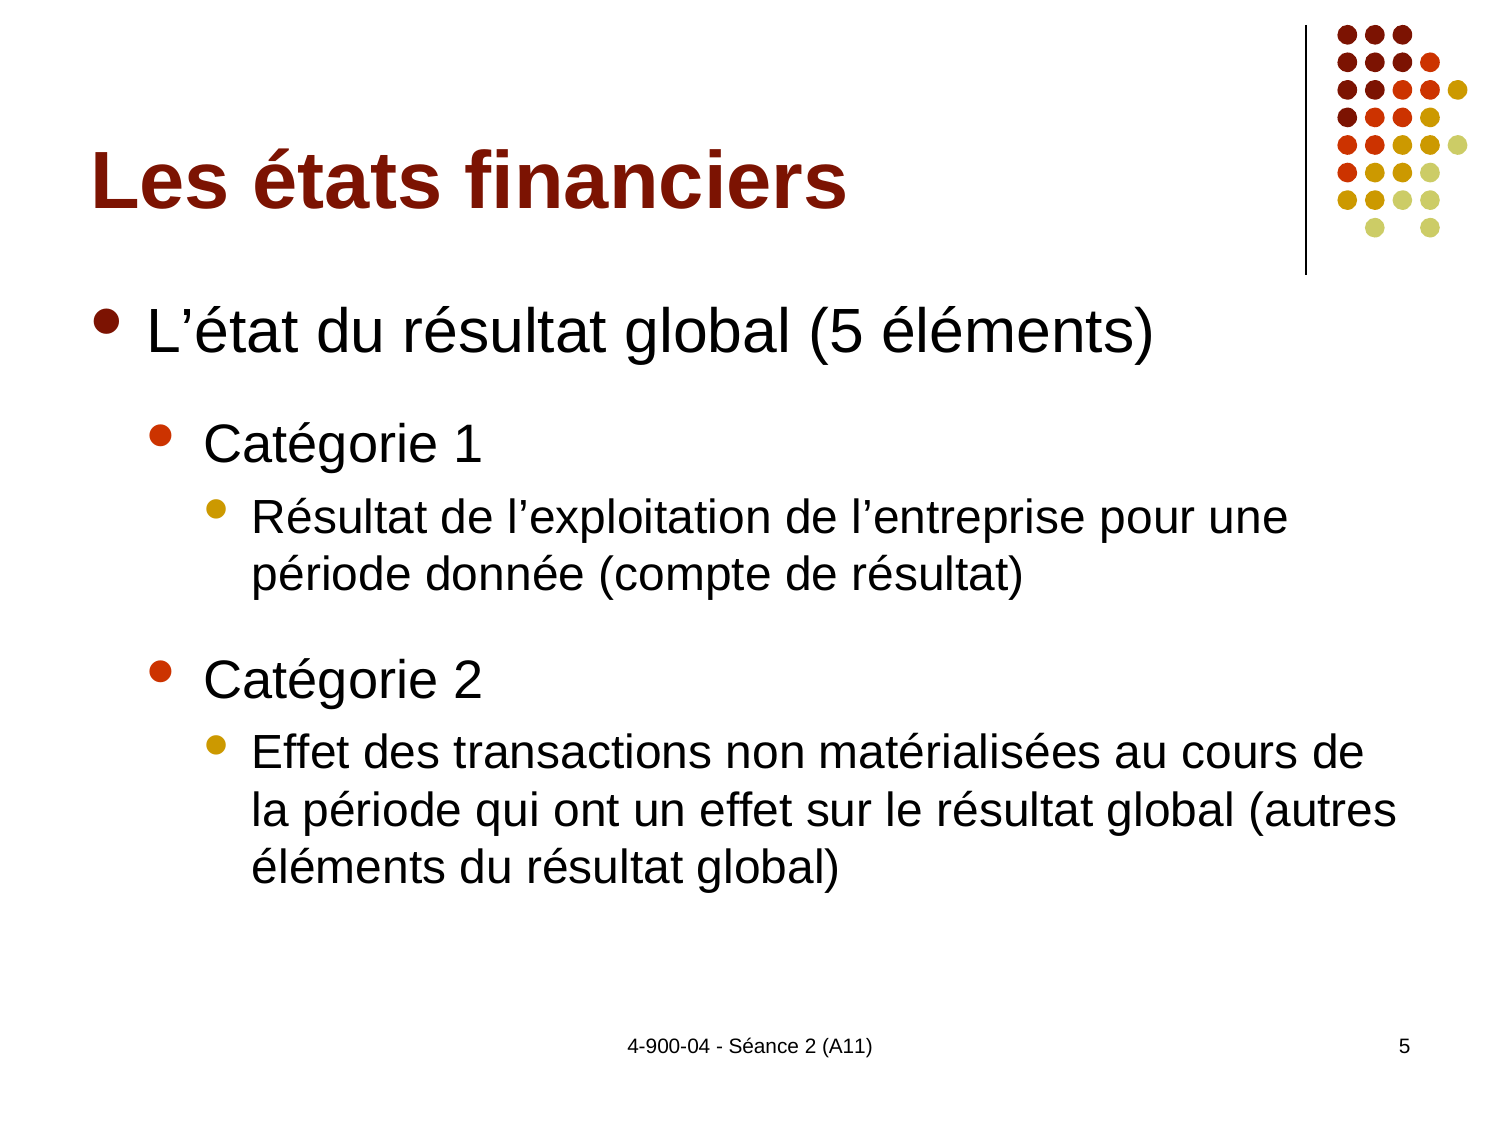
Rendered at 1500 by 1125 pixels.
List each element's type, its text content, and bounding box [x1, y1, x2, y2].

text_box 4-900-04 - Séance 2 (A11) [512, 1025, 988, 1101]
title Les états financiers [74, 20, 1313, 233]
list L’état du résultat global (5 éléments) Catégorie 1 Résultat de l’exploitation de l’entreprise pour une période donnée (compte de résultat) Catégorie 2 Effet des transactions non matérialisées au cours de la période qui ont un effet sur le résultat global (autres éléments du résultat global) [75, 282, 1426, 1006]
text_box <numéro> [1074, 1025, 1426, 1101]
